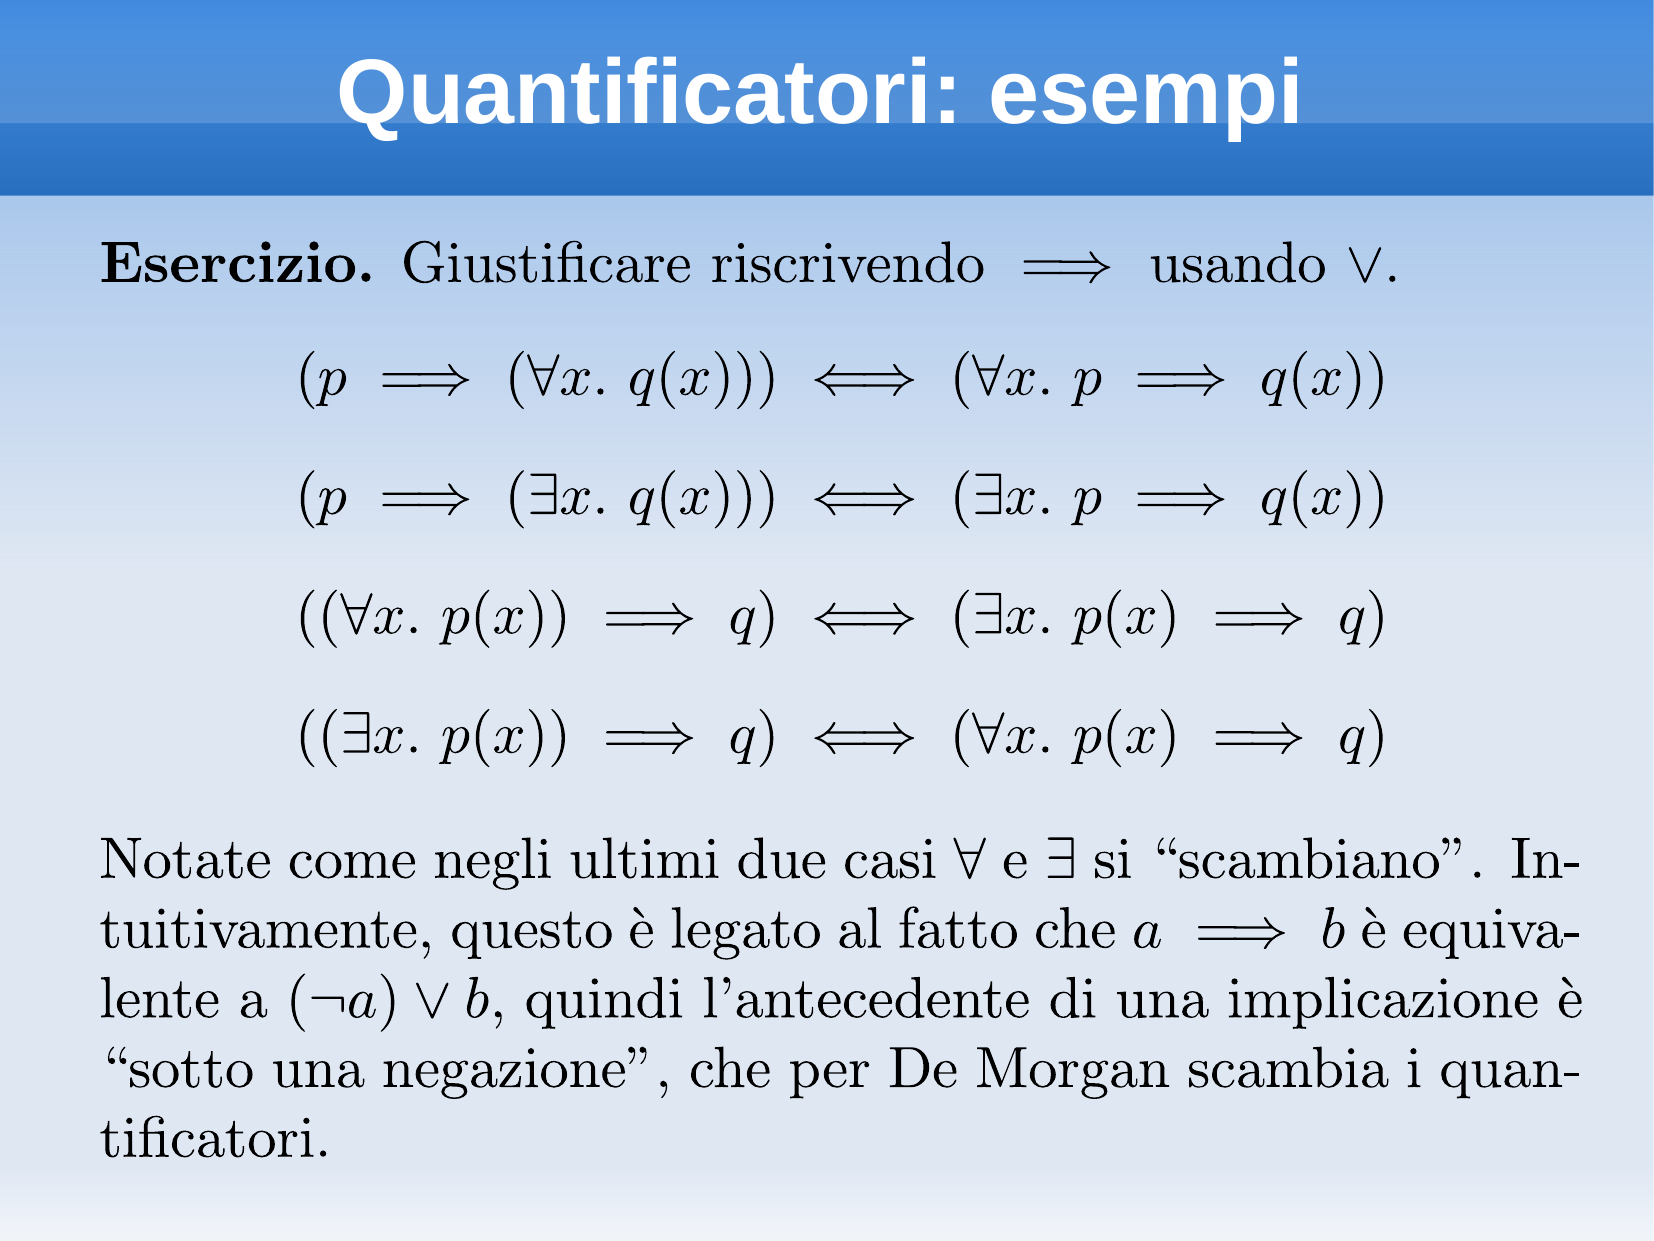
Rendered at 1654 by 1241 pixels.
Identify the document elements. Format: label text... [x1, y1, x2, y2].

picture [0, 0, 1654, 1241]
text_box [99, 240, 1585, 1158]
title Quantificatori: esempi [76, 0, 1565, 196]
